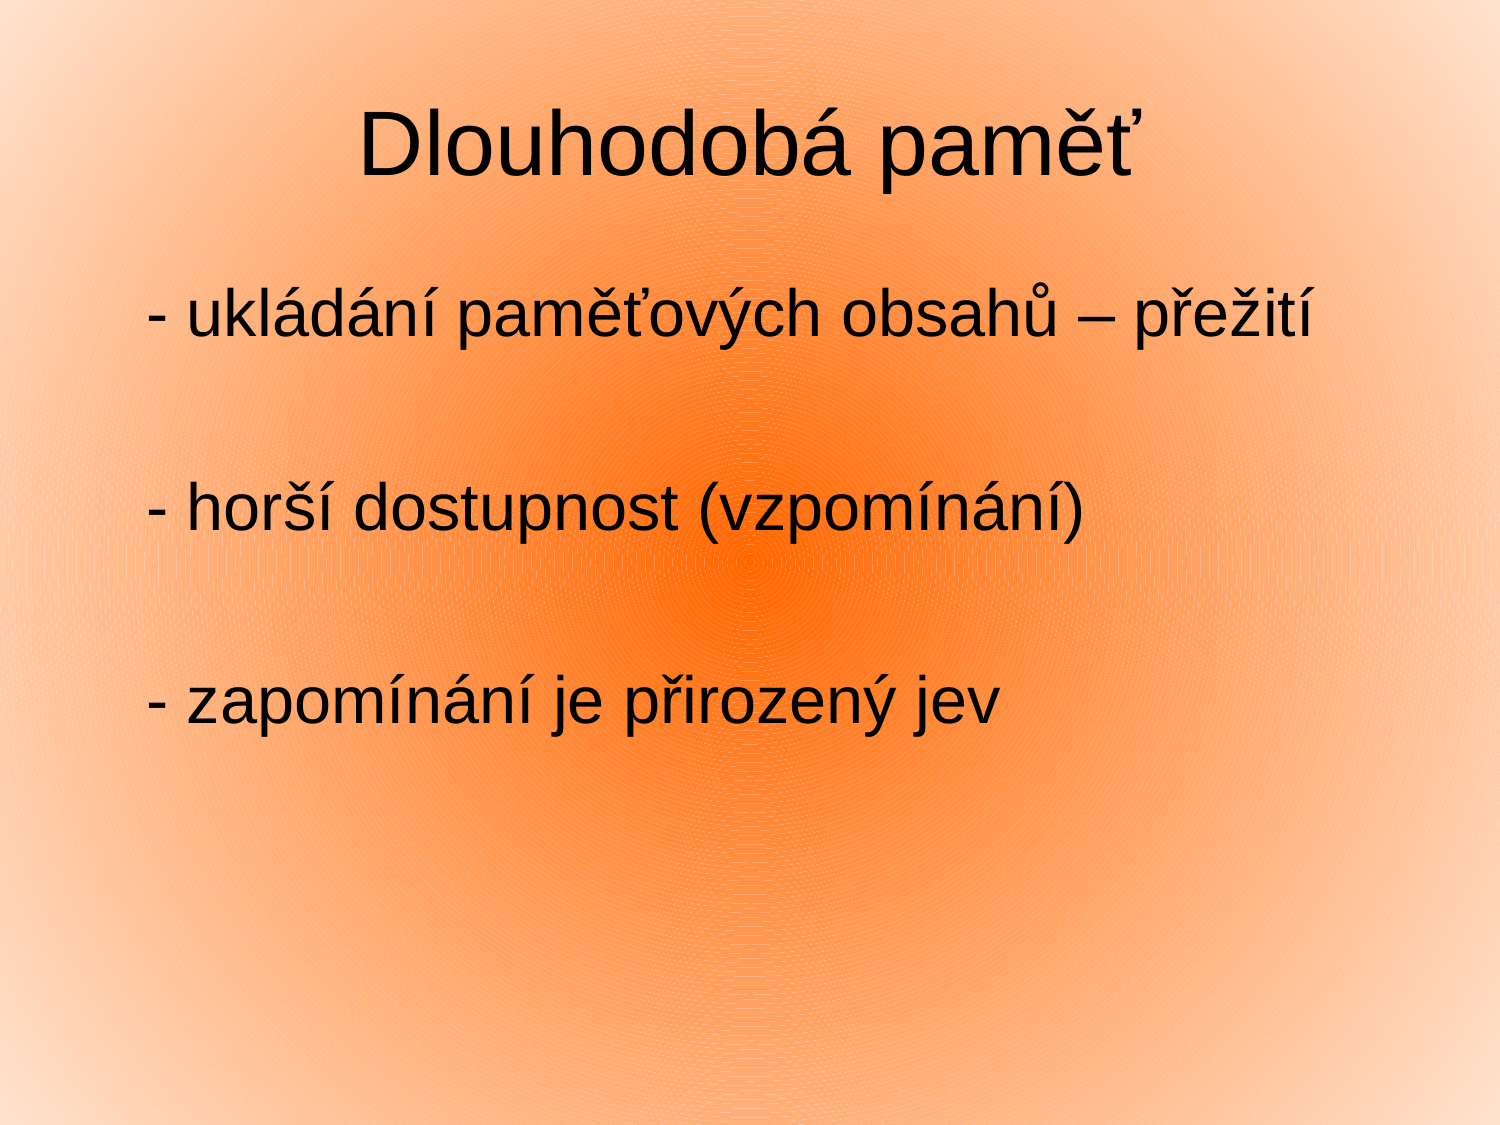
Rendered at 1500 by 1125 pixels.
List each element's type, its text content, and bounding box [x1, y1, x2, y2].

list - ukládání paměťových obsahů – přežití - horší dostupnost (vzpomínání) - zapomínání je přirozený jev [75, 262, 1426, 1005]
title Dlouhodobá paměť [75, 45, 1426, 233]
